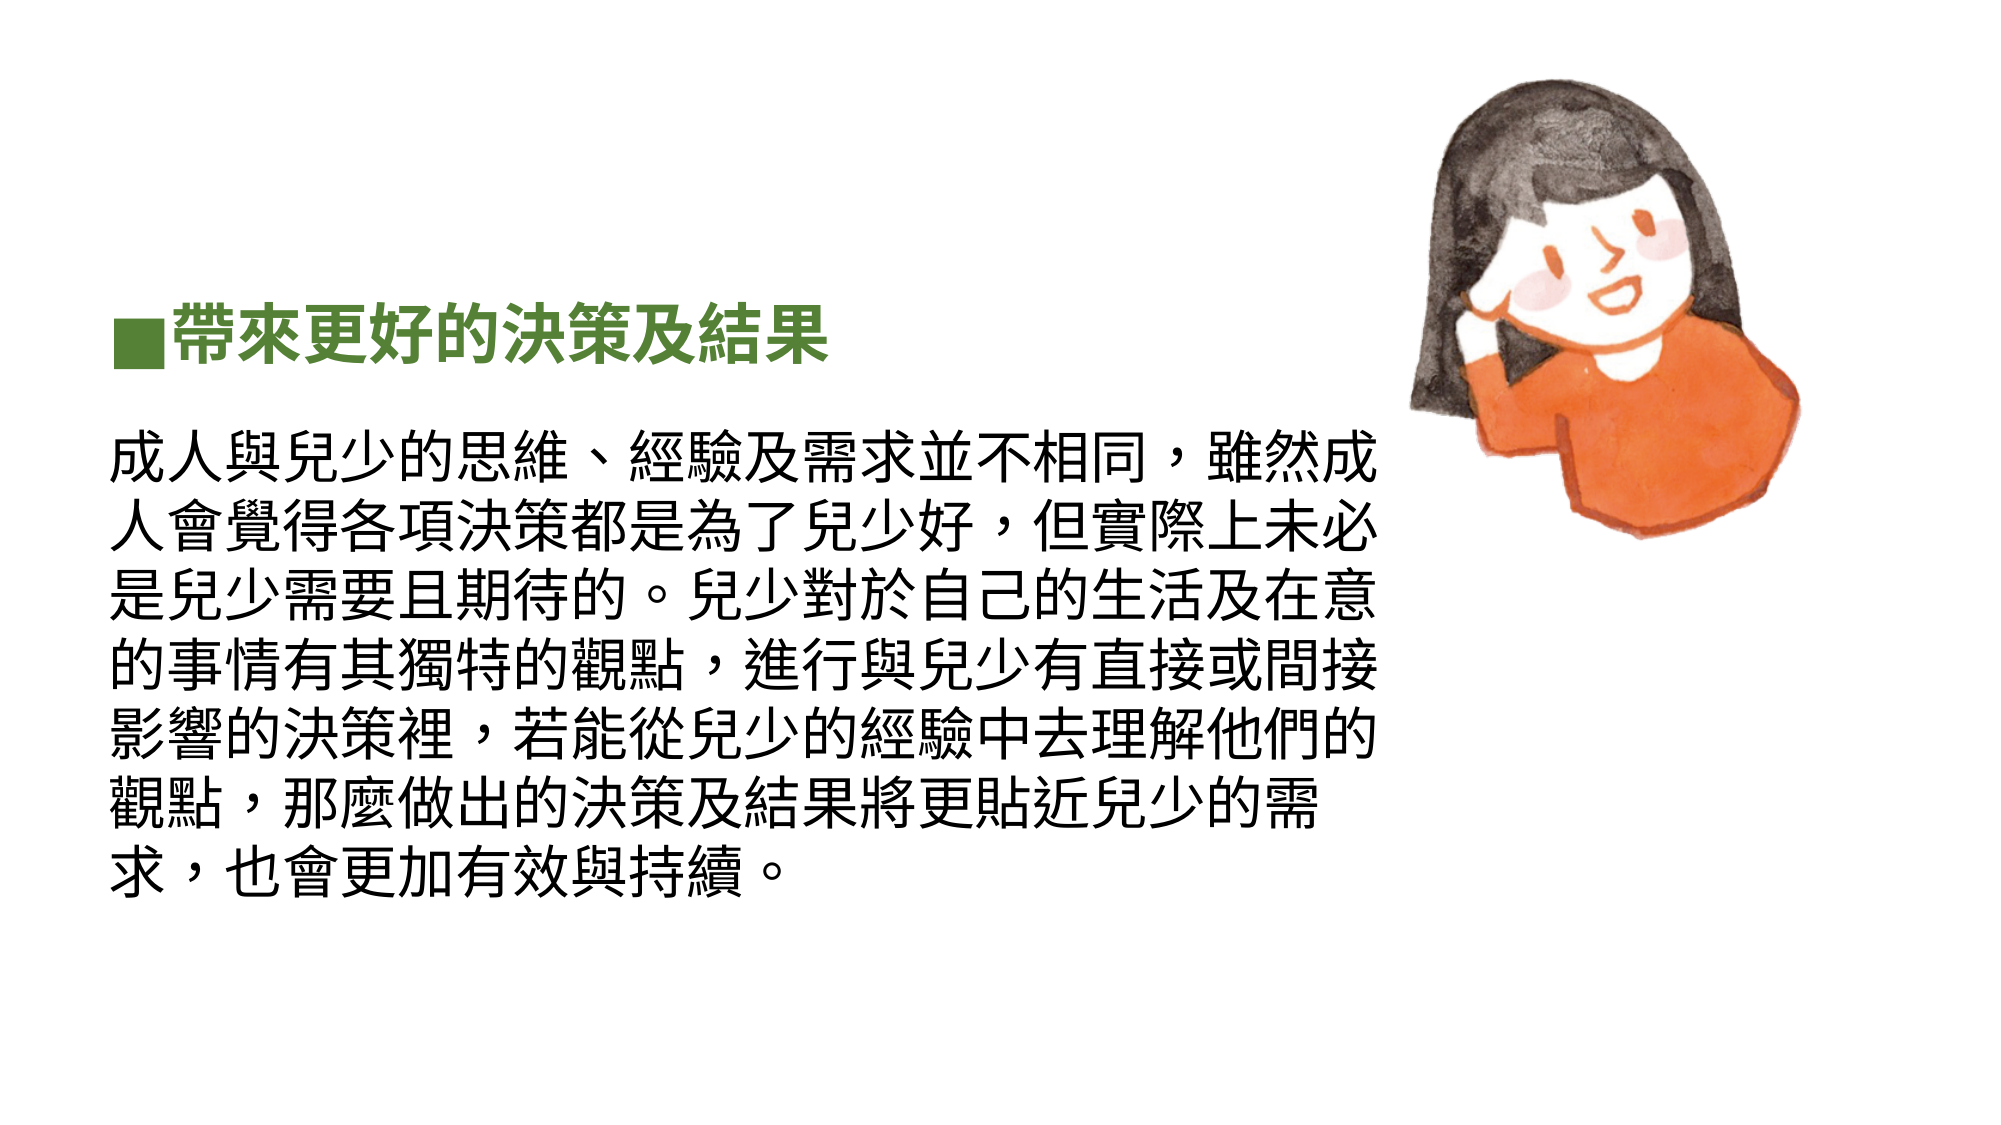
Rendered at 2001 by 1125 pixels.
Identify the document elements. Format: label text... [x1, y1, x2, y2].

picture [1375, 60, 1832, 563]
list 帶來更好的決策及結果 成人與兒少的思維、經驗及需求並不相同，雖然成人會覺得各項決策都是為了兒少好，但實際上未必是兒少需要且期待的。兒少對於自己的生活及在意的事情有其獨特的觀點，進行與兒少有直接或間接影響的決策裡，若能從兒少的經驗中去理解他們的觀點，那麼做出的決策及結果將更貼近兒少的需求，也會更加有效與持續。 [93, 205, 1452, 920]
